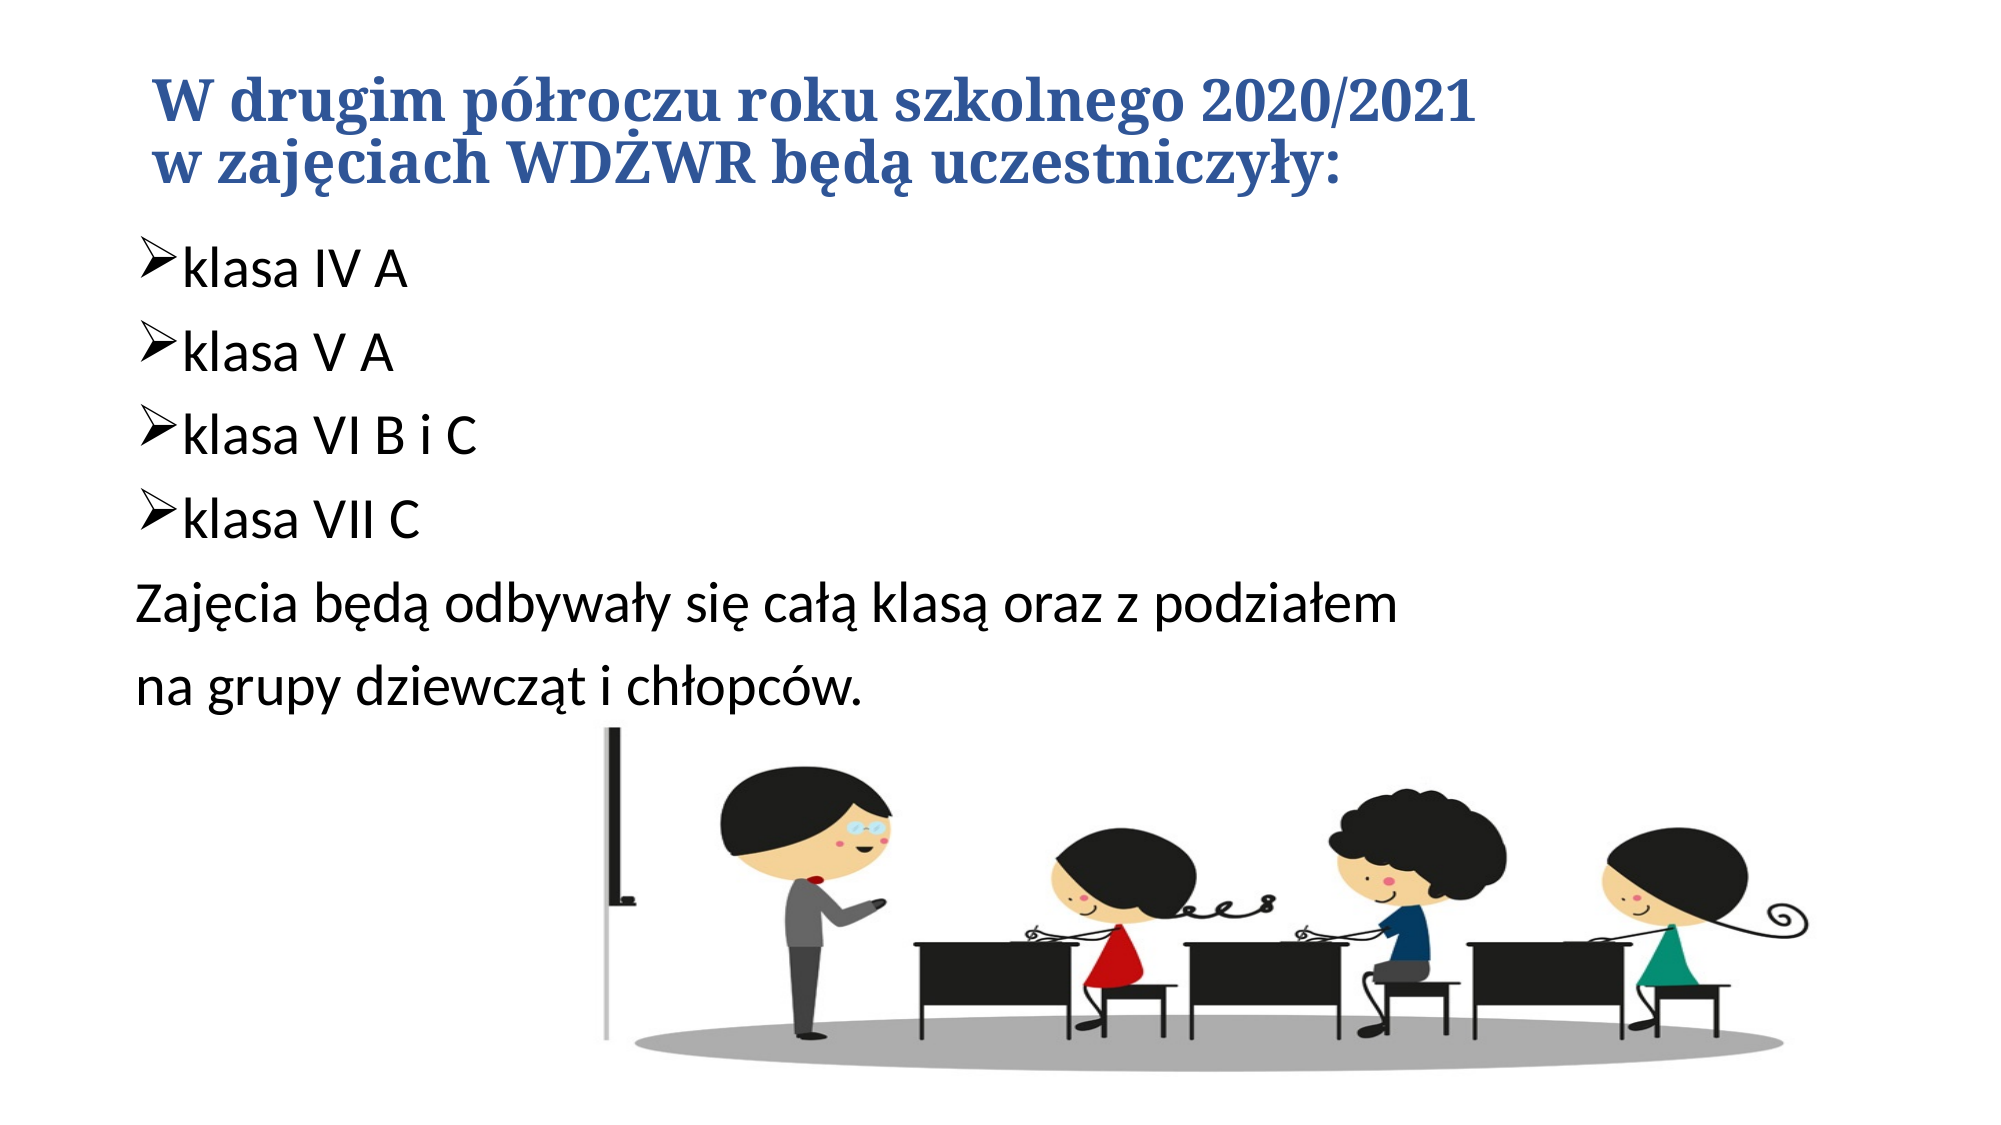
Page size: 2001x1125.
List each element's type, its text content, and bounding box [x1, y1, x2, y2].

text_box W drugim półroczu roku szkolnego 2020/2021 w zajęciach WDŻWR będą uczestniczyły: [137, 59, 1863, 278]
text_box klasa IV A klasa V A klasa VI B i C klasa VII C Zajęcia będą odbywały się całą klasą oraz z podziałem na grupy dziewcząt i chłopców. [121, 139, 1846, 981]
picture [583, 981, 1822, 1091]
